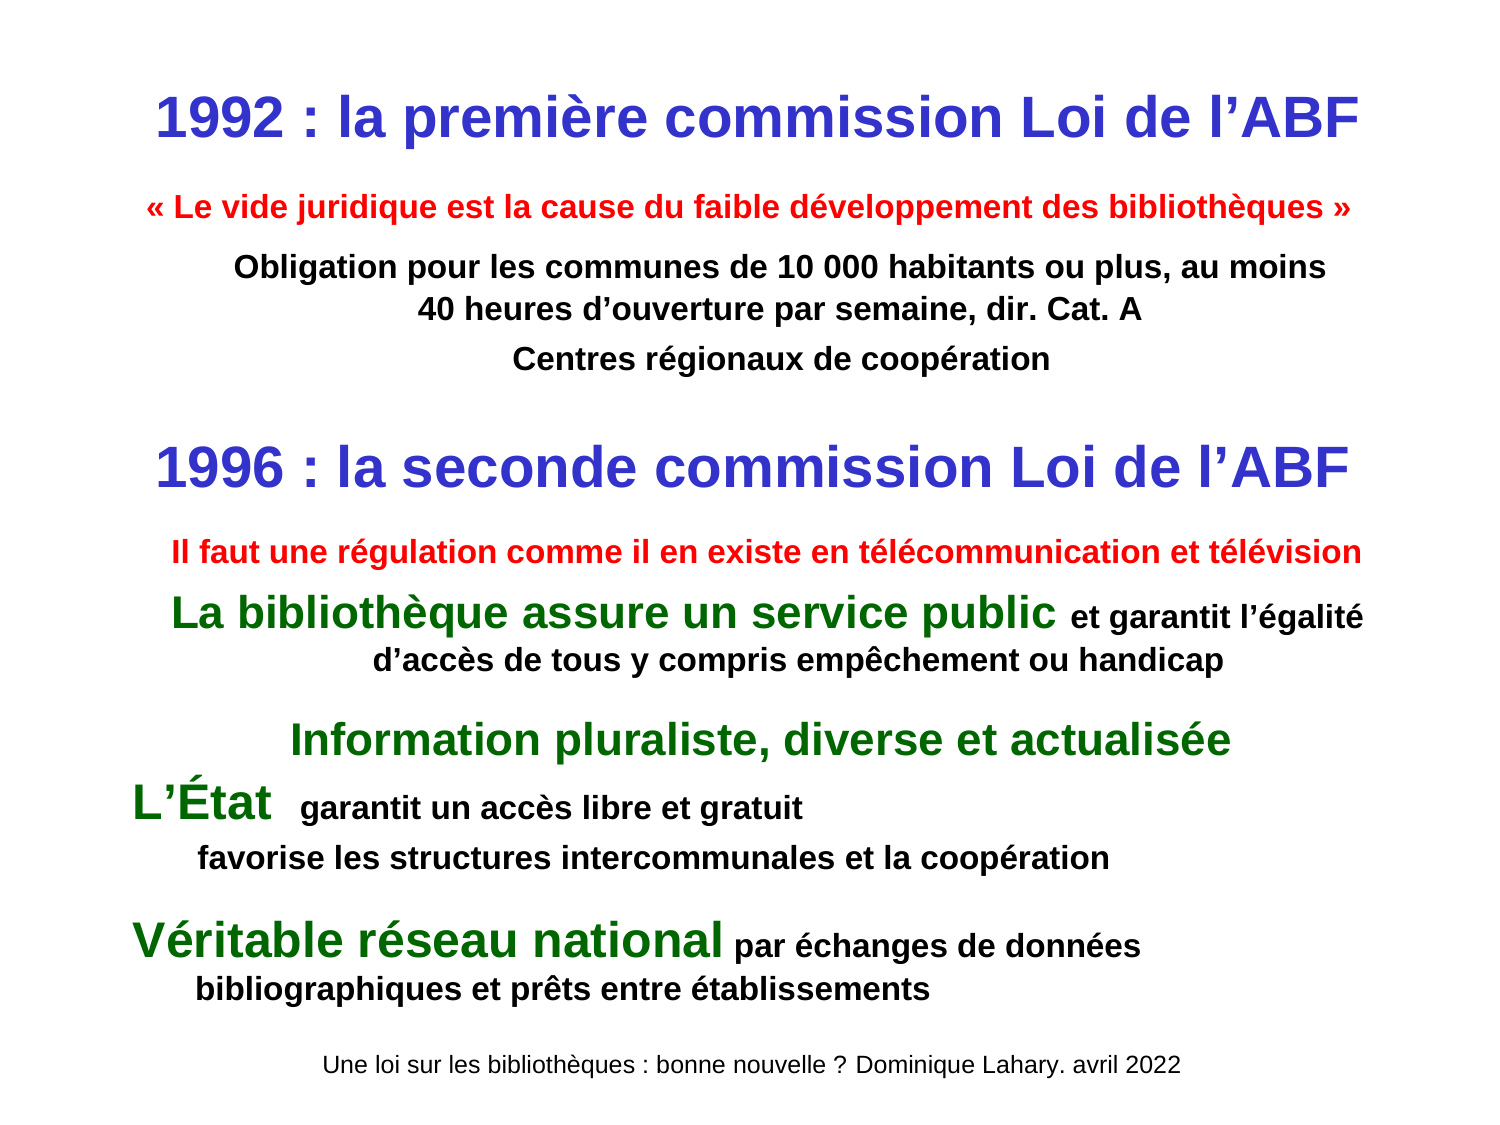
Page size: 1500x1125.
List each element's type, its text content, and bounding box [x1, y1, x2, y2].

title 1992 : la première commission Loi de l’ABF [64, 54, 1453, 173]
title 1996 : la seconde commission Loi de l’ABF [59, 404, 1447, 523]
text_box Une loi sur les bibliothèques : bonne nouvelle ? Dominique Lahary. avril 2022 [52, 1041, 1453, 1117]
text_box « Le vide juridique est la cause du faible développement des bibliothèques » Obligation pour les communes de 10 000 habitants ou plus, au moins 40 heures d’ouverture par semaine, dir. Cat. A Centres régionaux de coopération [100, 177, 1400, 386]
text_box Il faut une régulation comme il en existe en télécommunication et télévision La bibliothèque assure un service public et garantit l’égalité d’accès de tous y compris empêchement ou handicap Information pluraliste, diverse et actualisée L’État garantit un accès libre et gratuit favorise les structures intercommunales et la coopération Véritable réseau national par échanges de données bibliographiques et prêts entre établissements [118, 522, 1418, 1015]
